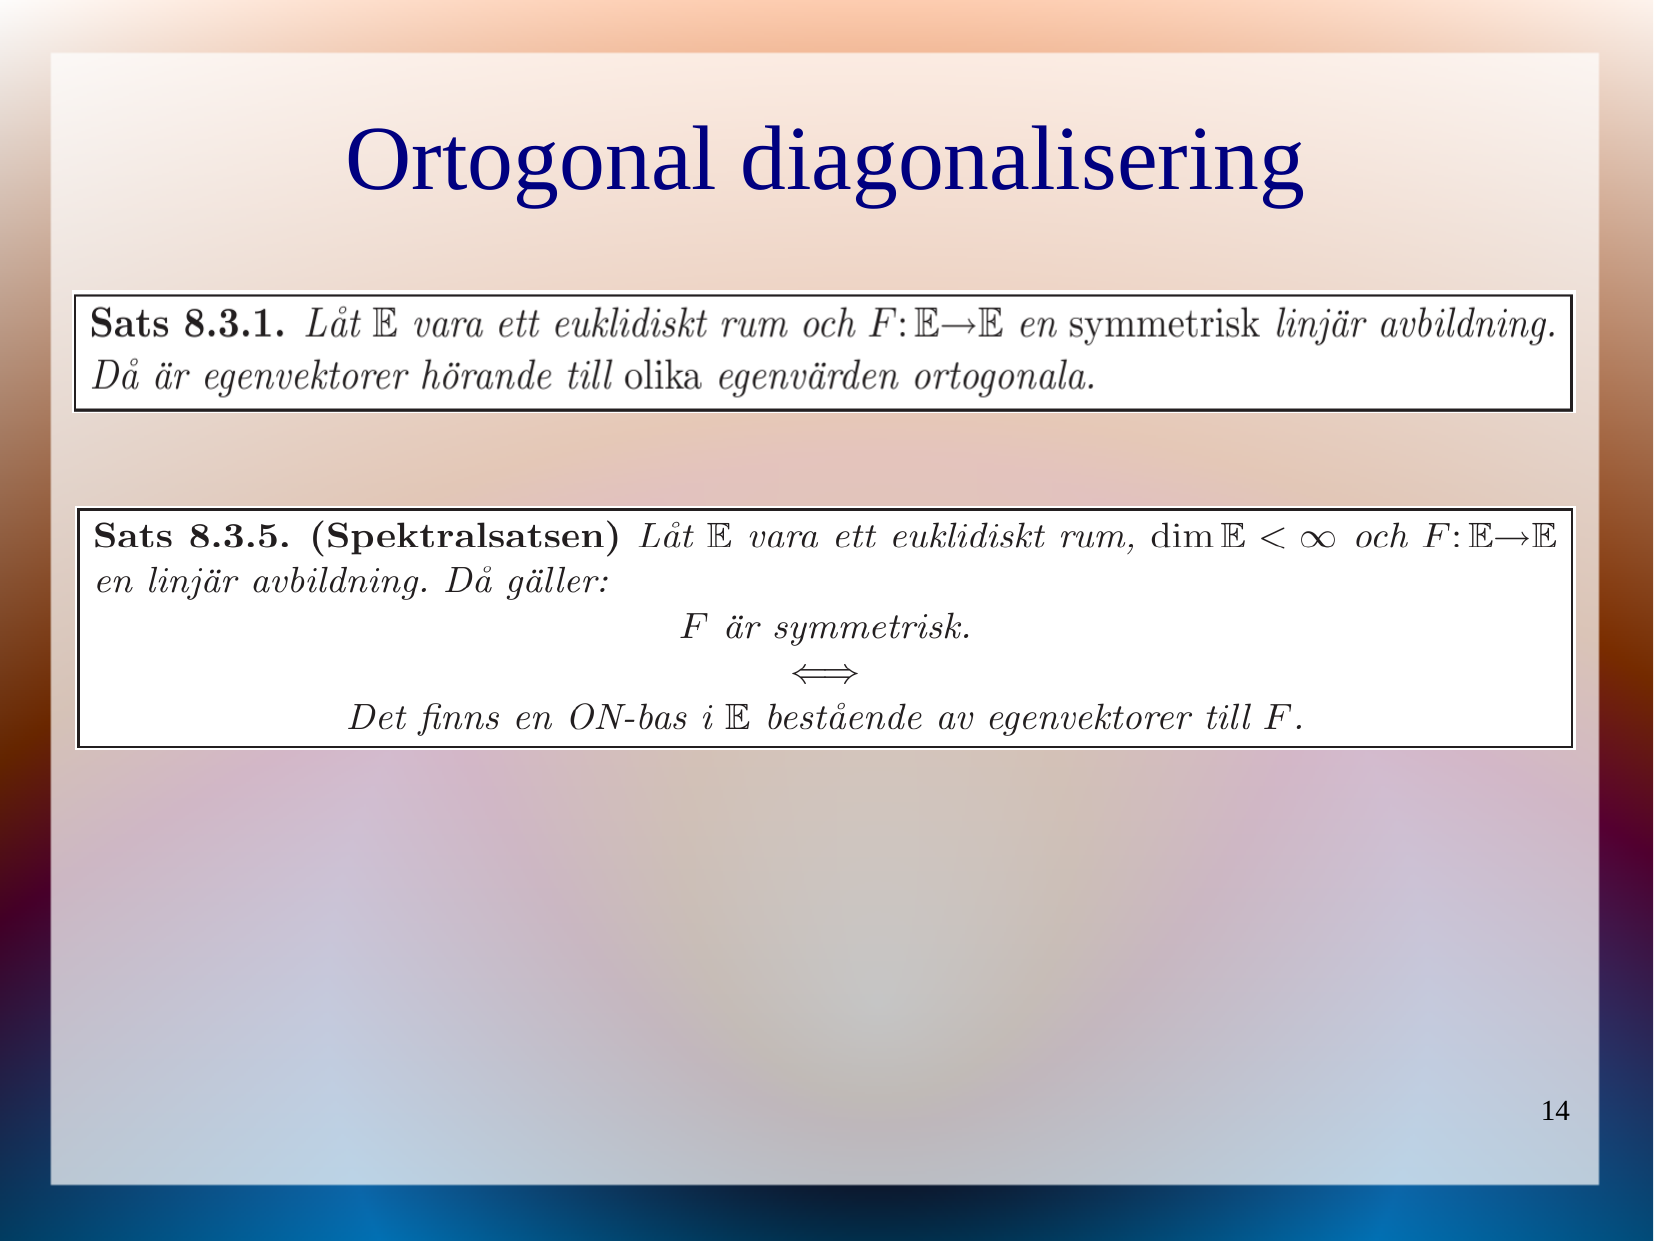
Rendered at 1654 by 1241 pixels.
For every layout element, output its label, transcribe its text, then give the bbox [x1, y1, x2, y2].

picture [0, 0, 1654, 1241]
title Ortogonal diagonalisering [82, 62, 1571, 256]
